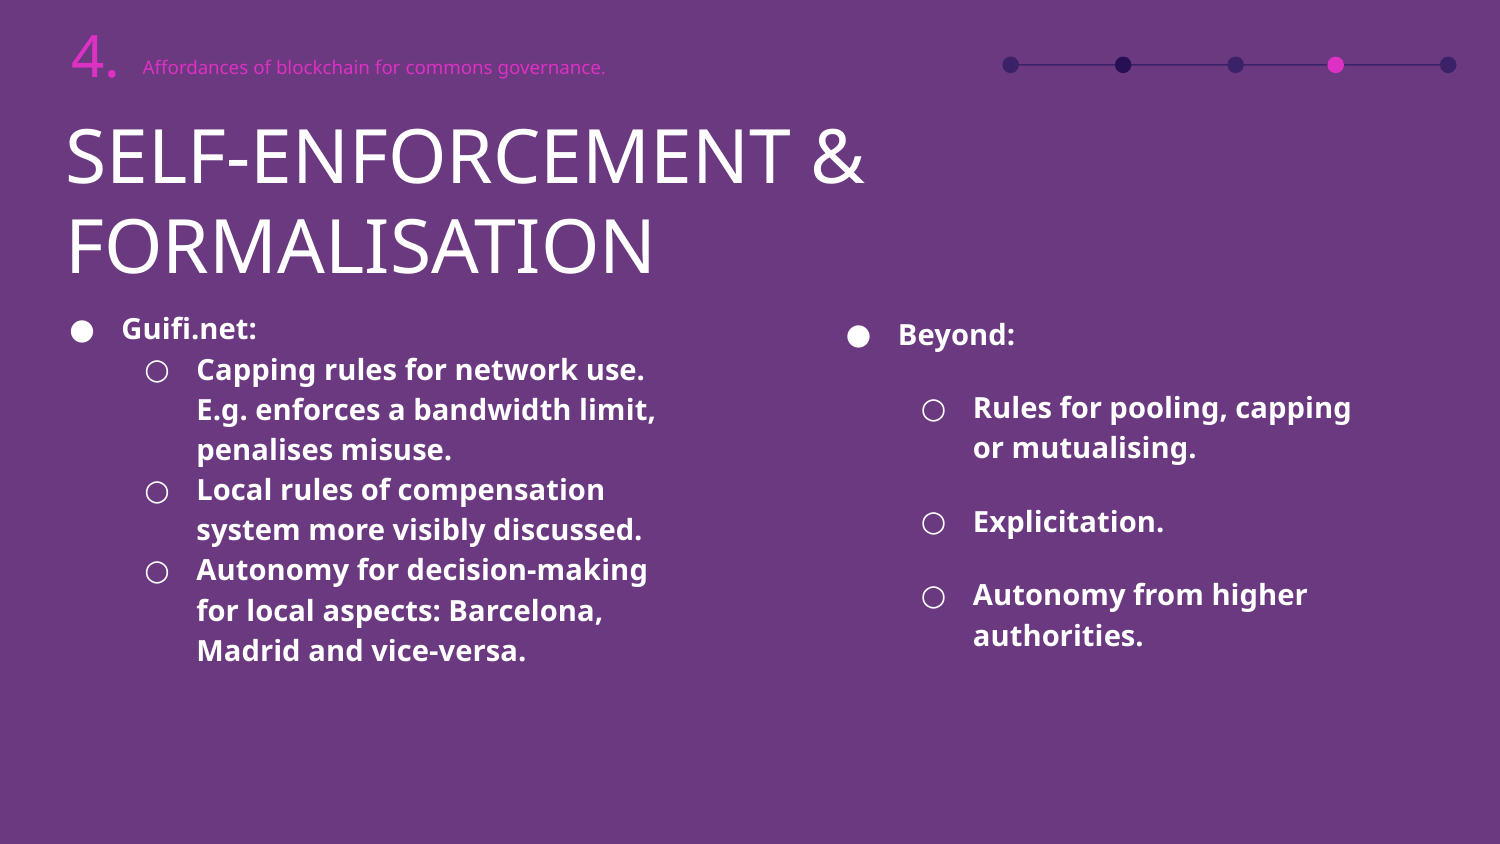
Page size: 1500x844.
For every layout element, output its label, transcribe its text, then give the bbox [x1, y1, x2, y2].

text_box Affordances of blockchain for commons governance. [127, 40, 987, 89]
text_box [1227, 56, 1244, 74]
list Guifi.net: Capping rules for network use. E.g. enforces a bandwidth limit, penalises misuse. Local rules of compensation system more visibly discussed. Autonomy for decision-making for local aspects: Barcelona, Madrid and vice-versa. [31, 290, 675, 844]
text_box [1002, 56, 1019, 74]
text_box [1327, 56, 1345, 74]
list Beyond: Rules for pooling, capping or mutualising. Explicitation. Autonomy from higher authorities. [807, 260, 1380, 701]
text_box [1439, 56, 1457, 74]
text_box [1114, 56, 1132, 74]
text_box SELF-ENFORCEMENT & FORMALISATION [50, 93, 1196, 211]
text_box 4. [56, 4, 165, 111]
